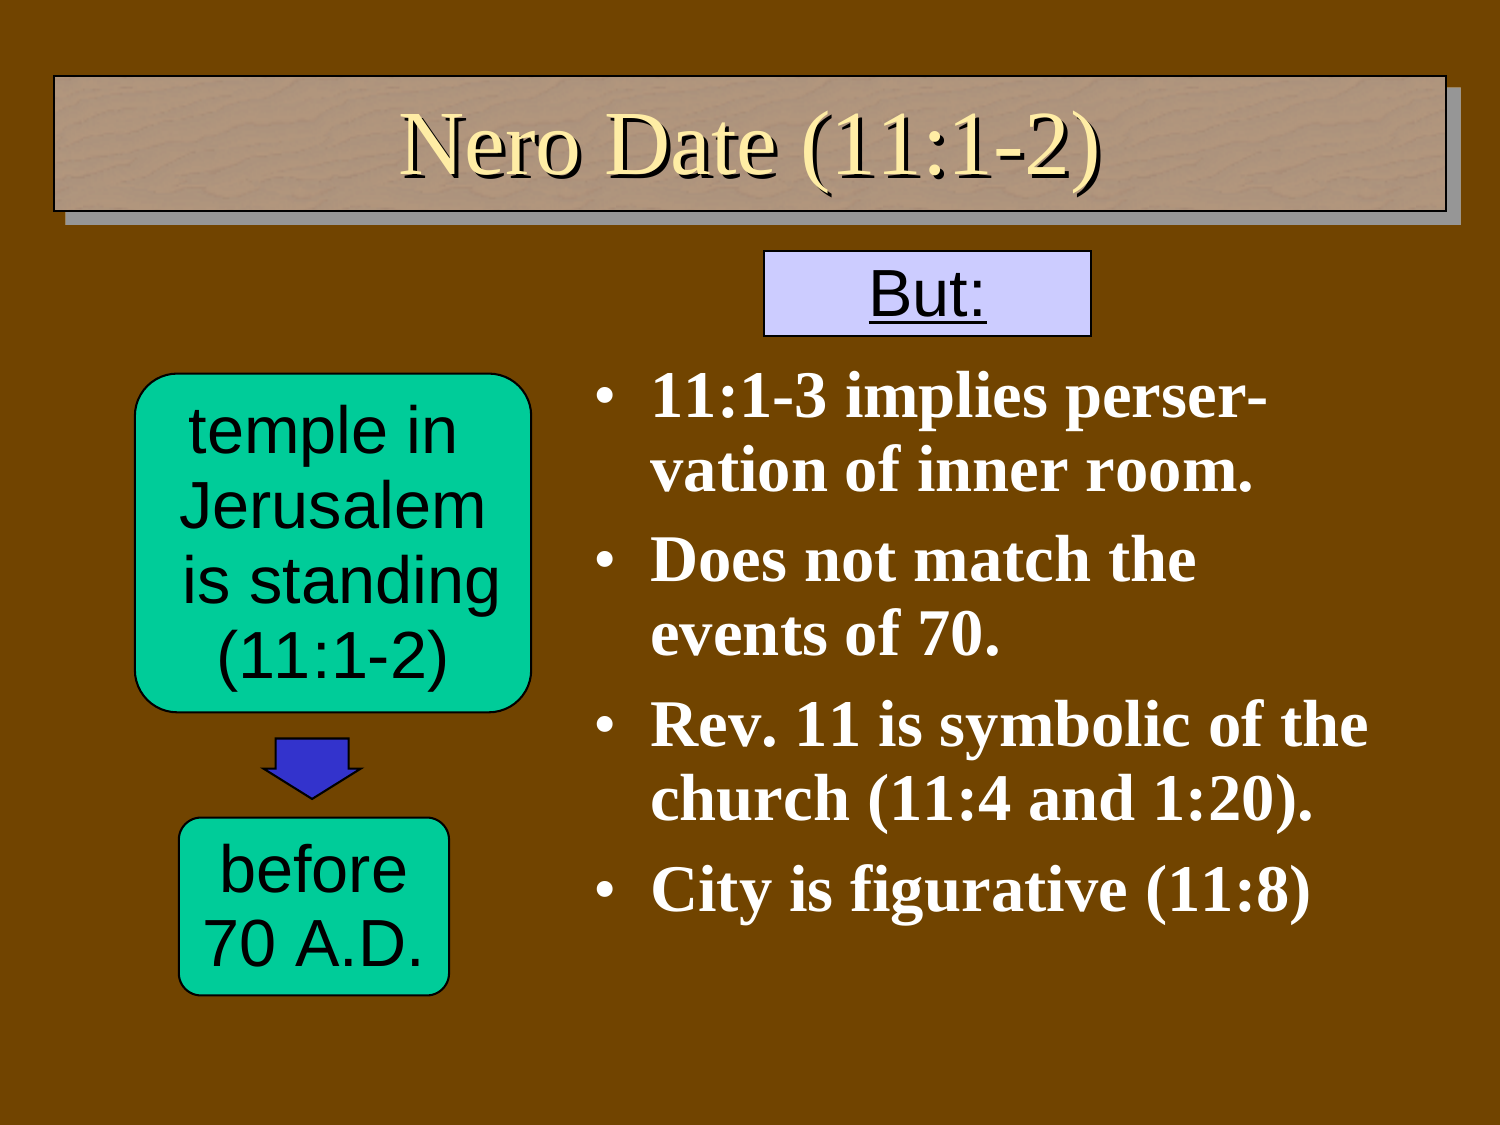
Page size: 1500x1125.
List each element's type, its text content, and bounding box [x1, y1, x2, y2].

text_box temple in Jerusalem is standing (11:1-2) [134, 373, 532, 713]
text_box before 70 A.D. [178, 817, 450, 996]
text_box [263, 738, 361, 799]
title Nero Date (11:1-2) [65, 85, 1435, 203]
picture [55, 77, 1445, 210]
list 11:1-3 implies perser-vation of inner room. Does not match the events of 70. Rev. 11 is symbolic of the church (11:4 and 1:20). City is figurative (11:8) [578, 350, 1408, 1101]
text_box But: [764, 251, 1092, 337]
